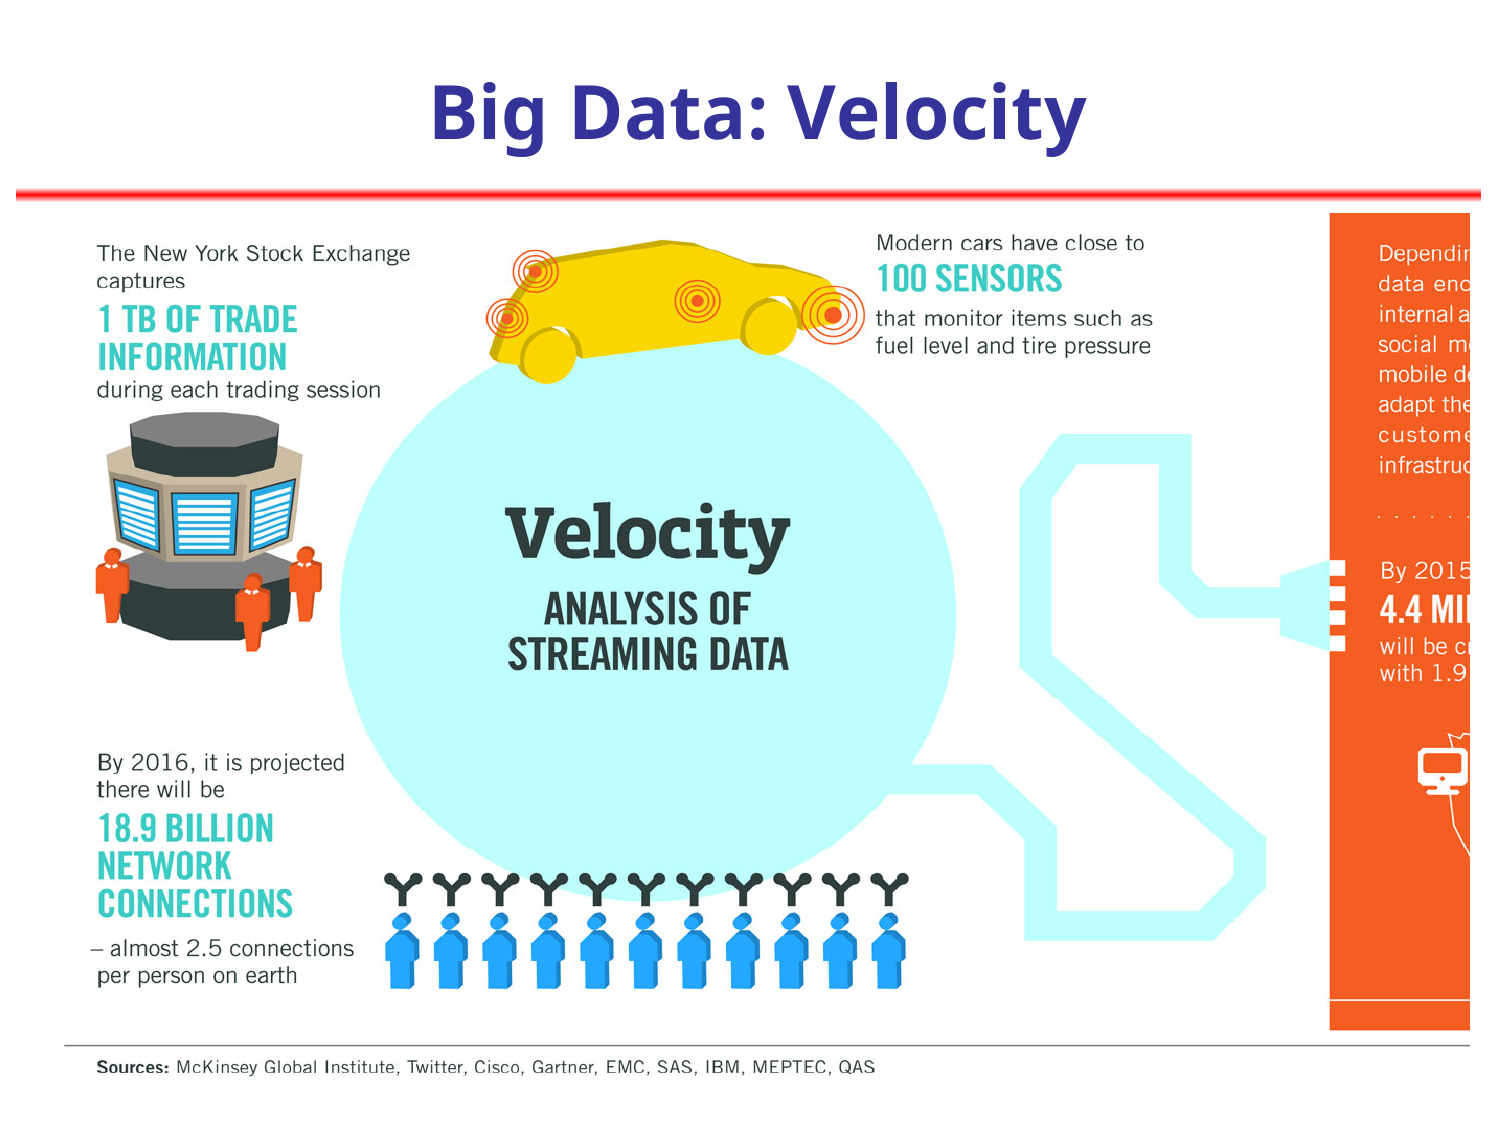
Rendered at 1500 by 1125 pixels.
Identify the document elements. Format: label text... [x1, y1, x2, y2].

picture [55, 213, 1471, 1111]
title Big Data: Velocity [124, 0, 1391, 163]
